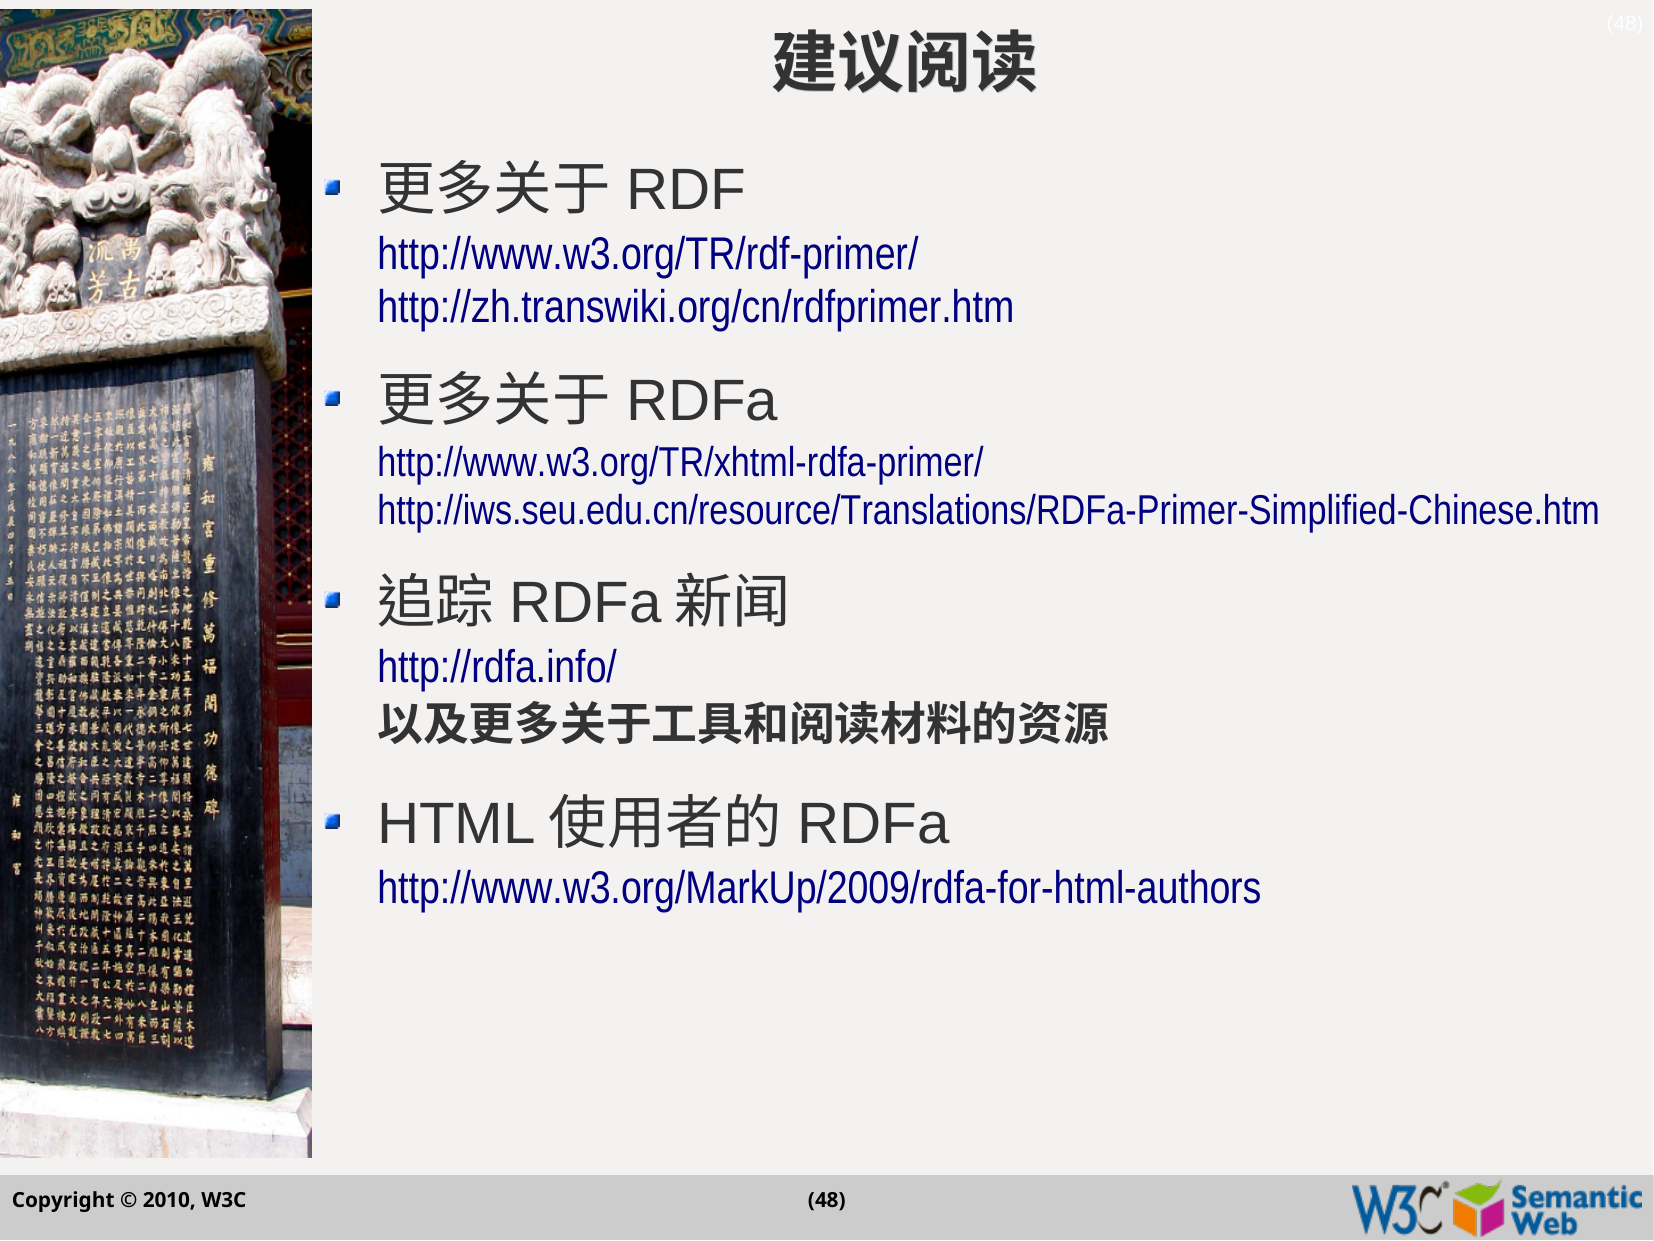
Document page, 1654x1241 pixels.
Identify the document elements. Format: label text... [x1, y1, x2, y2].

picture [1352, 1178, 1642, 1237]
title 建议阅读 [0, 0, 1654, 119]
picture [0, 9, 312, 1158]
list 更多关于RDF http://www.w3.org/TR/rdf-primer/ http://zh.transwiki.org/cn/rdfprimer.htm 更多关于RDFa http://www.w3.org/TR/xhtml-rdfa-primer/http://iws.seu.edu.cn/resource/Translations/RDFa-Primer-Simplified-Chinese.htm 追踪RDFa新闻 http://rdfa.info/ 以及更多关于工具和阅读材料的资源 HTML使用者的RDFa http://www.w3.org/MarkUp/2009/rdfa-for-html-authors [312, 147, 1625, 1134]
